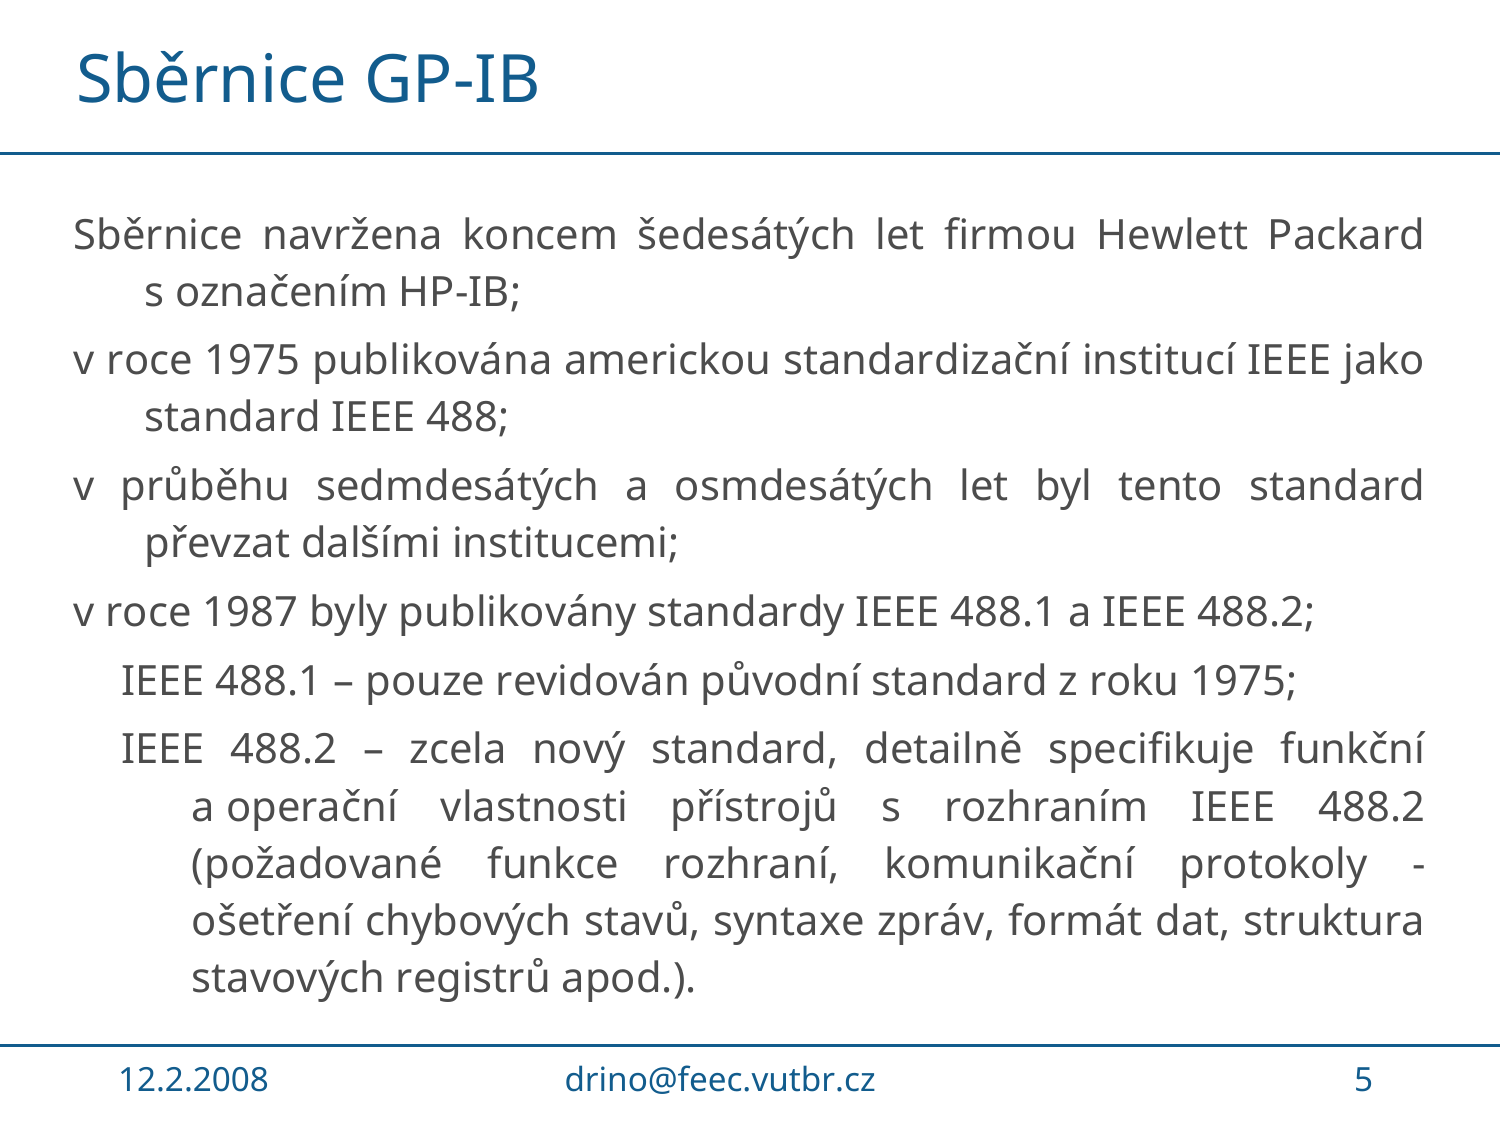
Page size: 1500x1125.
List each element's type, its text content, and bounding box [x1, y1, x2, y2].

text_box 1 [1075, 1049, 1388, 1125]
text_box 12.2.2008 [103, 1049, 432, 1125]
text_box Sběrnice navržena koncem šedesátých let firmou Hewlett Packard s označením HP-IB; v roce 1975 publikována americkou standardizační institucí IEEE jako standard IEEE 488; v průběhu sedmdesátých a osmdesátých let byl tento standard převzat dalšími institucemi; v roce 1987 byly publikovány standardy IEEE 488.1 a IEEE 488.2; IEEE 488.1 – pouze revidován původní standard z roku 1975; IEEE 488.2 – zcela nový standard, detailně specifikuje funkční a operační vlastnosti přístrojů s rozhraním IEEE 488.2 (požadované funkce rozhraní, komunikační protokoly - ošetření chybových stavů, syntaxe zpráv, formát dat, struktura stavových registrů apod.). [59, 196, 1442, 1013]
text_box drino@feec.vutbr.cz [454, 1049, 987, 1125]
title Sběrnice GP-IB [0, 0, 1500, 152]
